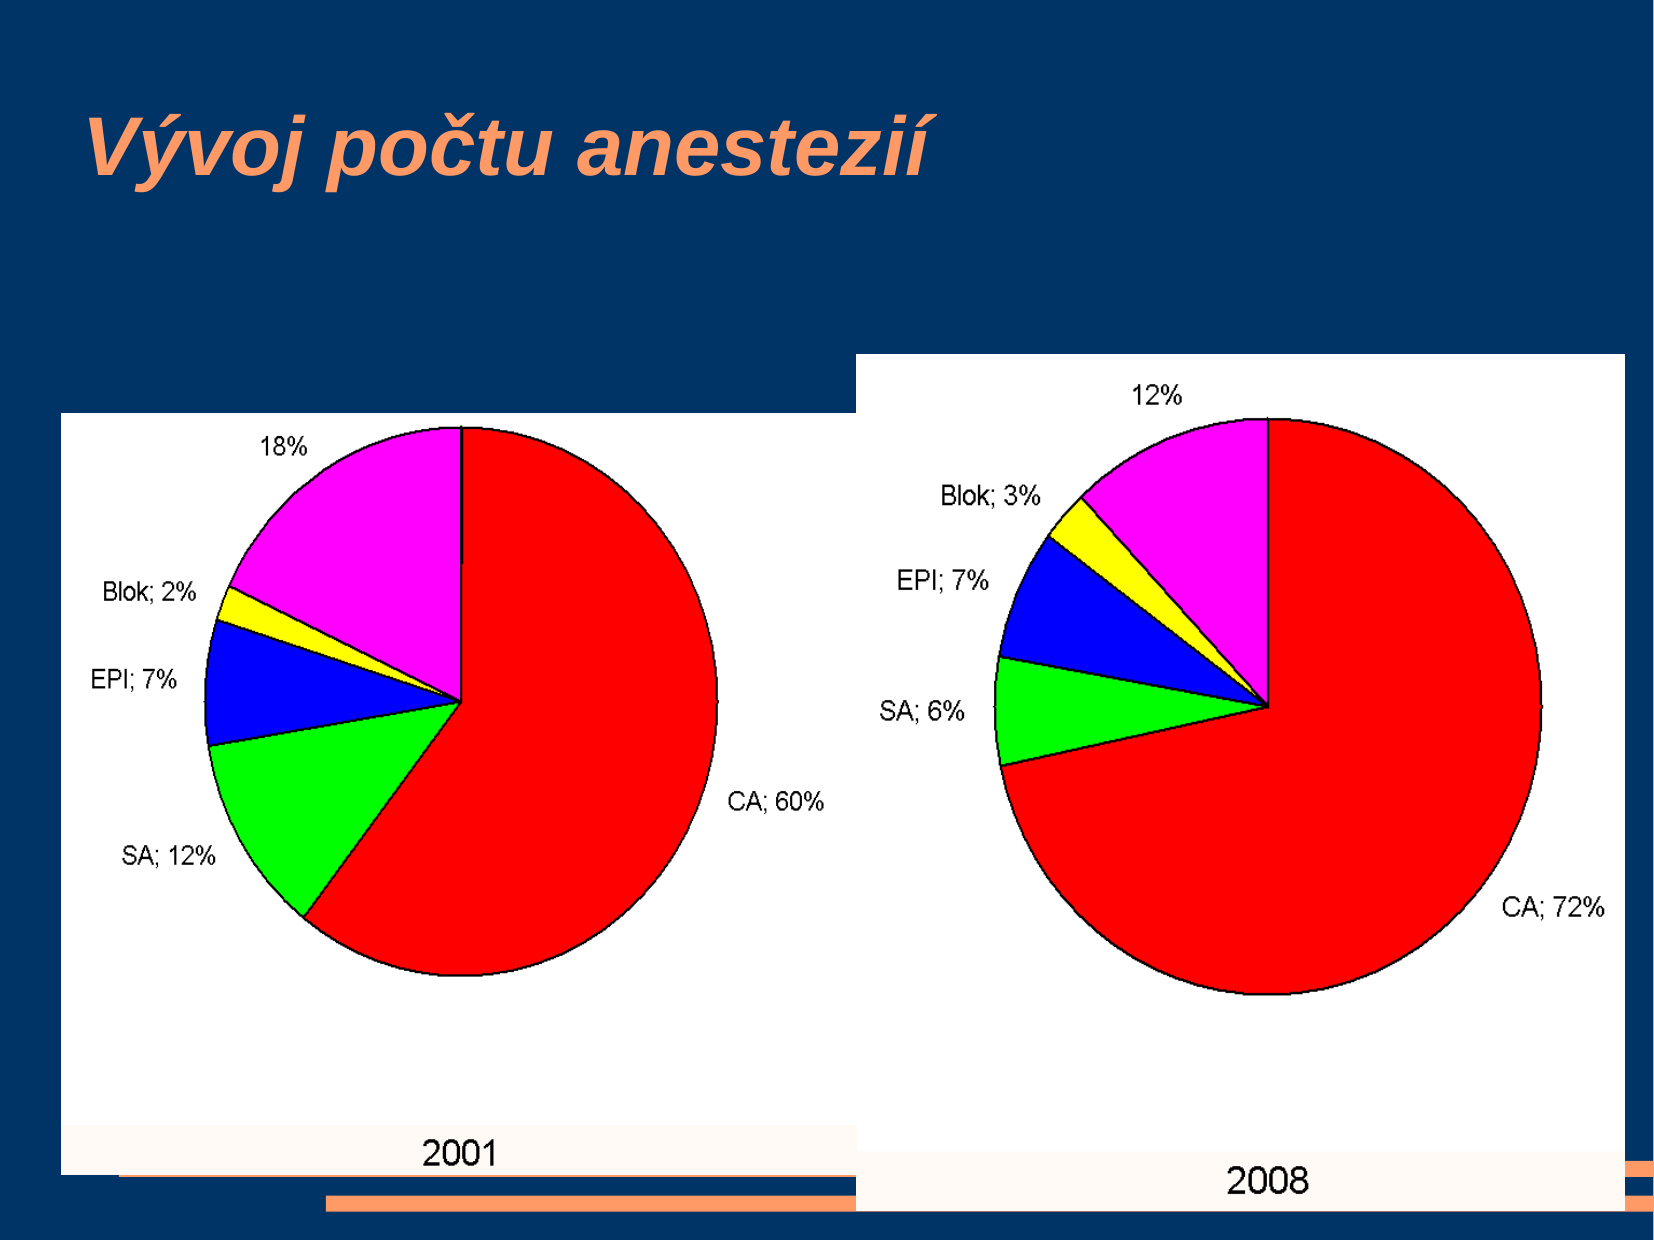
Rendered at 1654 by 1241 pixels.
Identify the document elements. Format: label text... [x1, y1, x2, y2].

title Vývoj počtu anestezií [82, 49, 1571, 257]
picture [61, 354, 1625, 1211]
